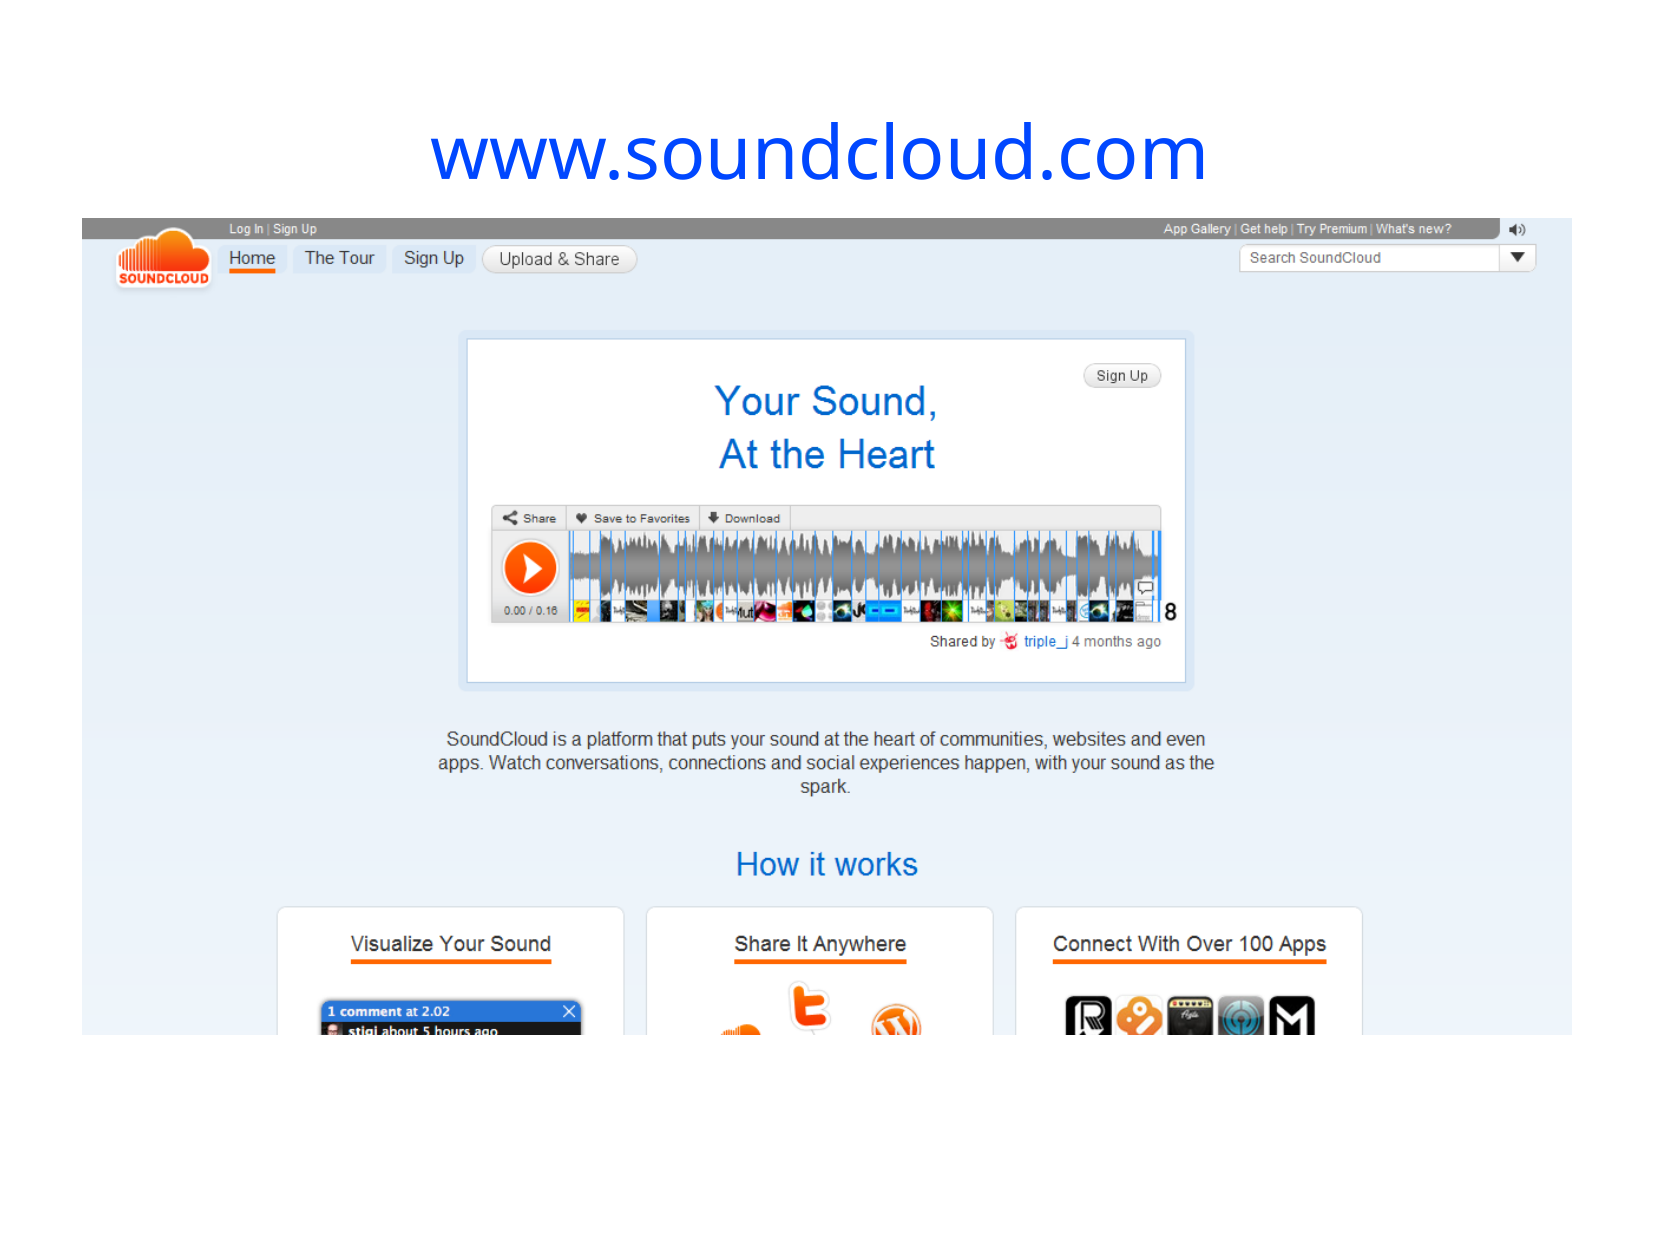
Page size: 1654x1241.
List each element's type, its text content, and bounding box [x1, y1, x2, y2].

picture [82, 218, 1572, 1035]
title www.soundcloud.com [324, 6, 1316, 296]
